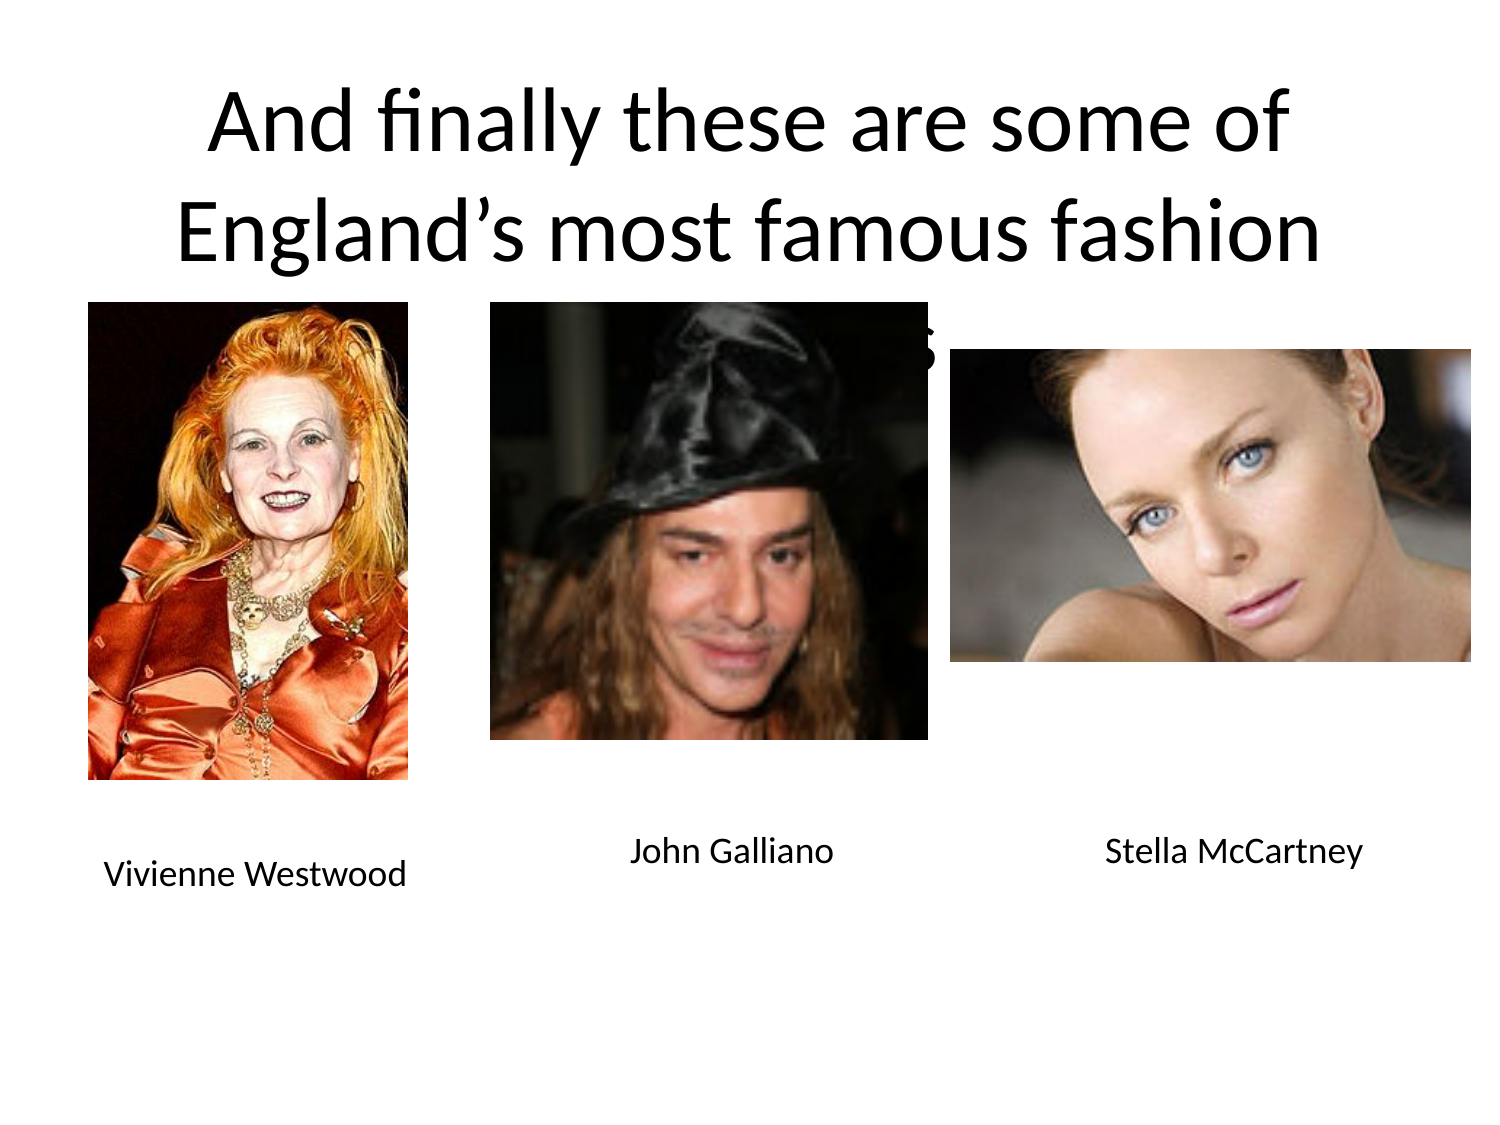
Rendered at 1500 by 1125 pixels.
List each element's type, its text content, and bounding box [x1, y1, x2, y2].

picture [490, 302, 928, 740]
text_box John Galliano [537, 810, 928, 879]
title And finally these are some of England’s most famous fashion designer’s [75, 45, 1425, 398]
text_box Vivienne Westwood [88, 834, 443, 902]
text_box Stella McCartney [1045, 810, 1424, 879]
picture [950, 349, 1471, 662]
picture [88, 302, 408, 780]
